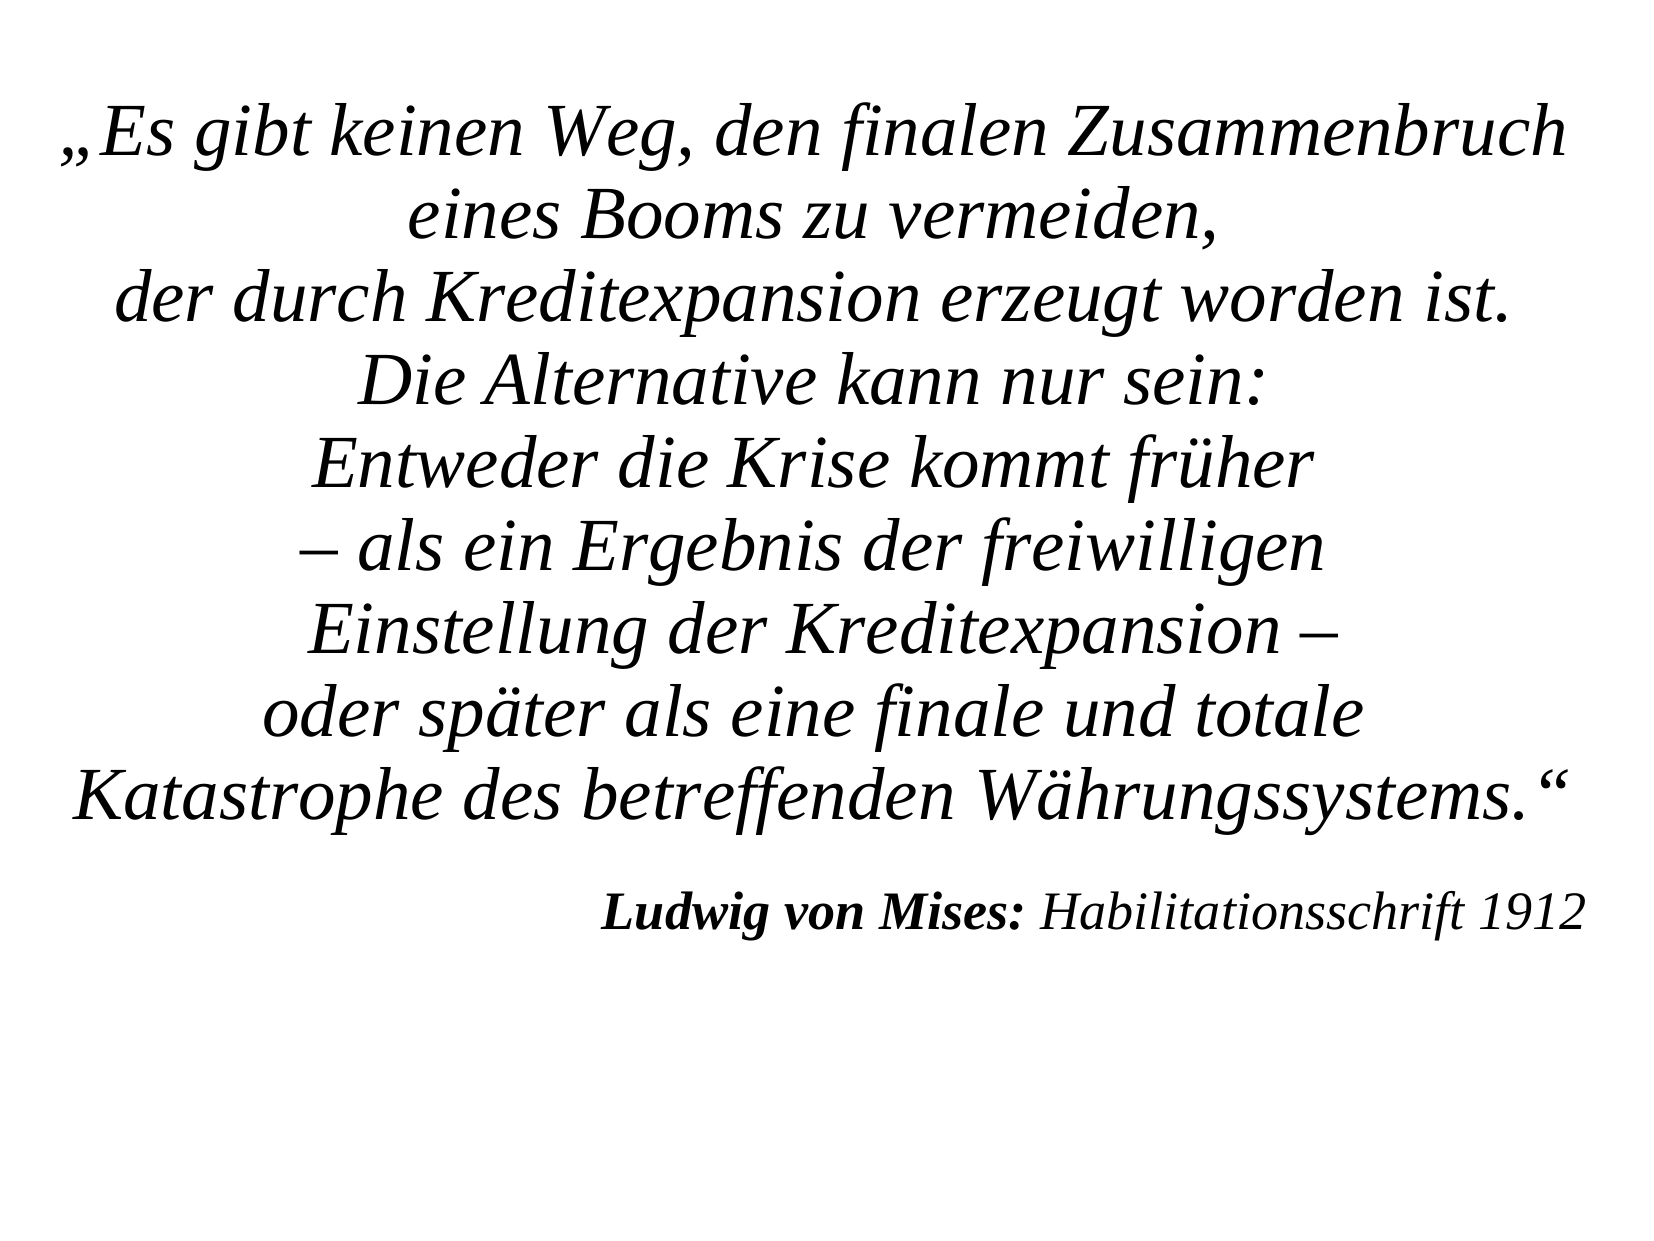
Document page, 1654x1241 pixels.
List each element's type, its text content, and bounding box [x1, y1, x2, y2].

text_box „Es gibt keinen Weg, den finalen Zusammenbruch eines Booms zu vermeiden, der durch Kreditexpansion erzeugt worden ist. Die Alternative kann nur sein: Entweder die Krise kommt früher – als ein Ergebnis der freiwilligen Einstellung der Kreditexpansion – oder später als eine finale und totale Katastrophe des betreffenden Währungssystems.“ Ludwig von Mises: Habilitationsschrift 1912 [59, 88, 1588, 1018]
